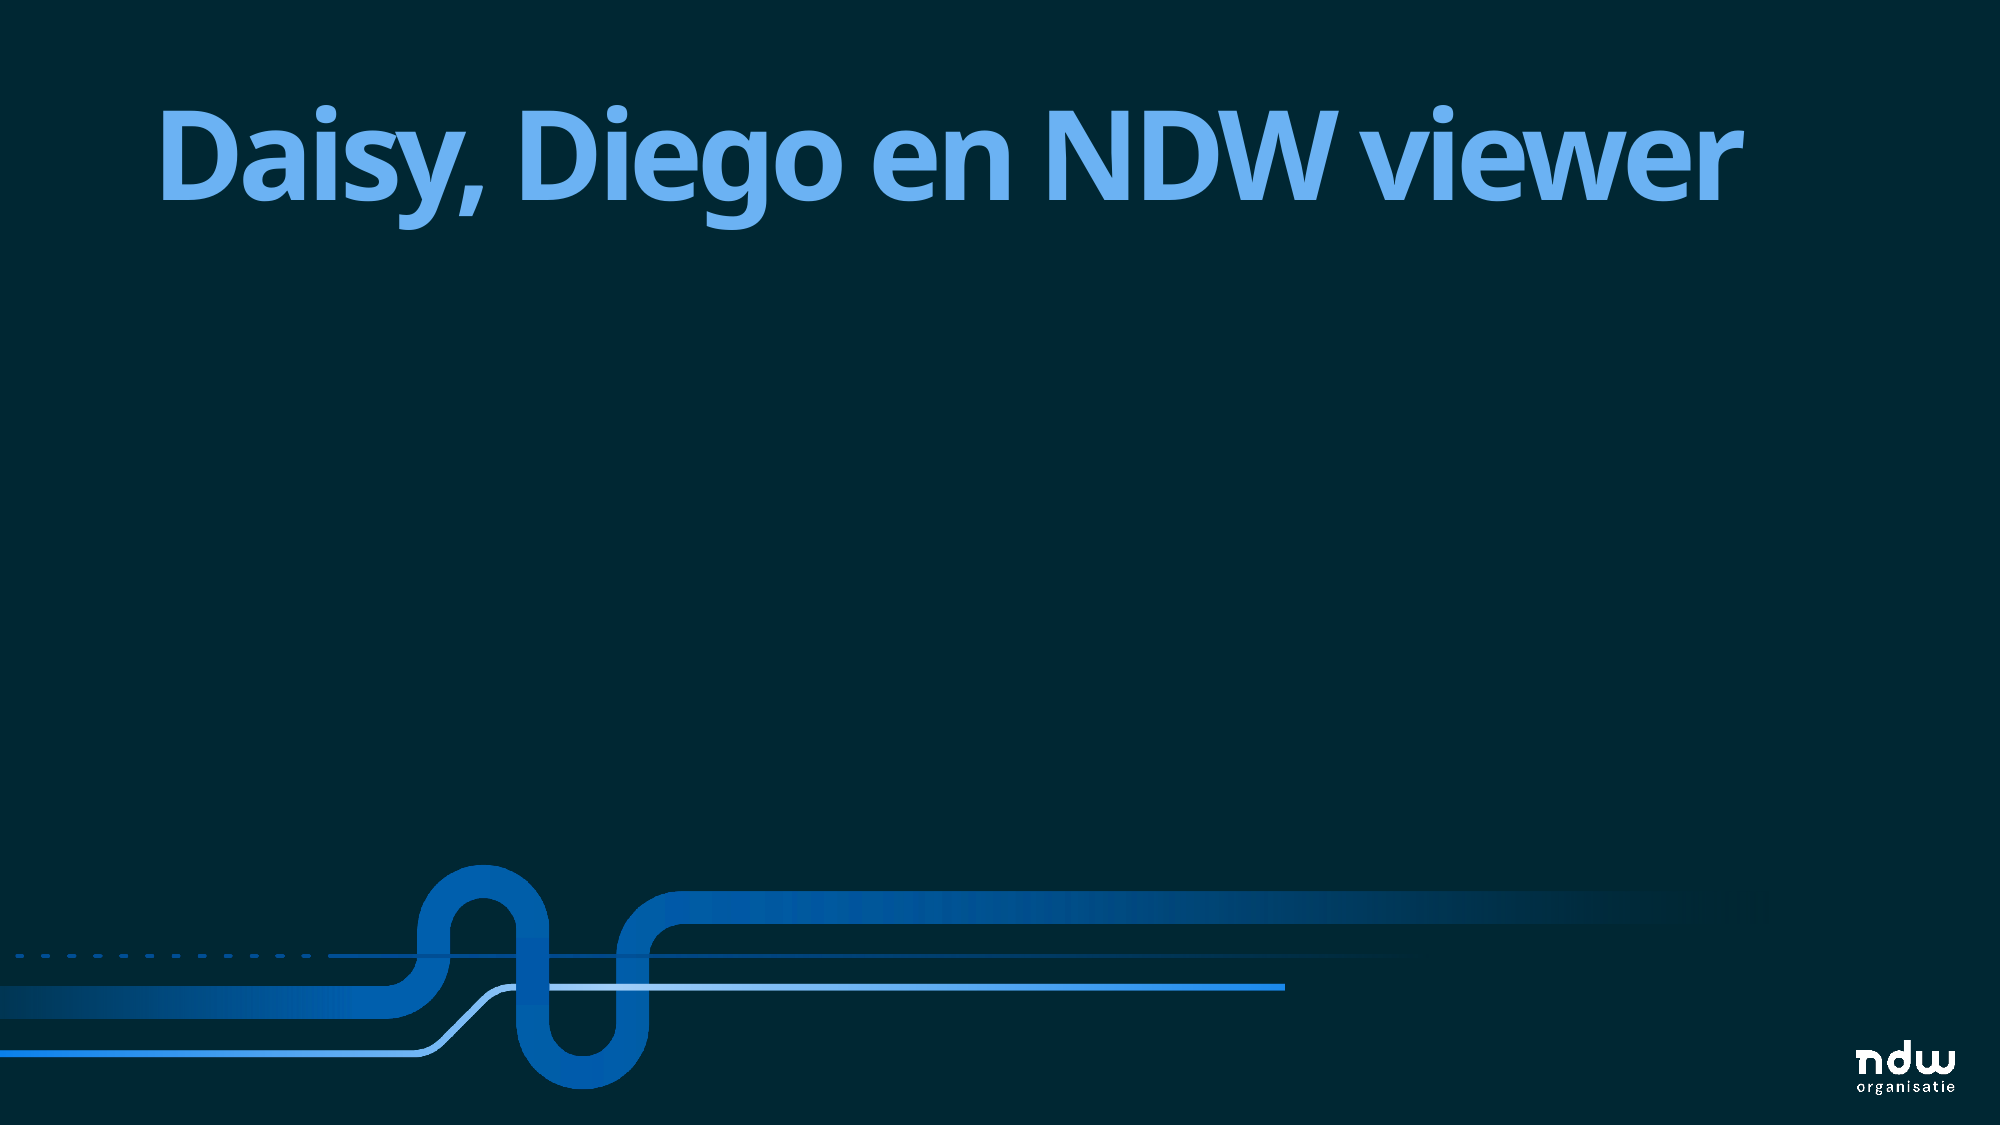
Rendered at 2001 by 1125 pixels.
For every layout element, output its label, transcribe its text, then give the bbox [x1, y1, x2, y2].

title Daisy, Diego en NDW viewer [137, 59, 1863, 278]
